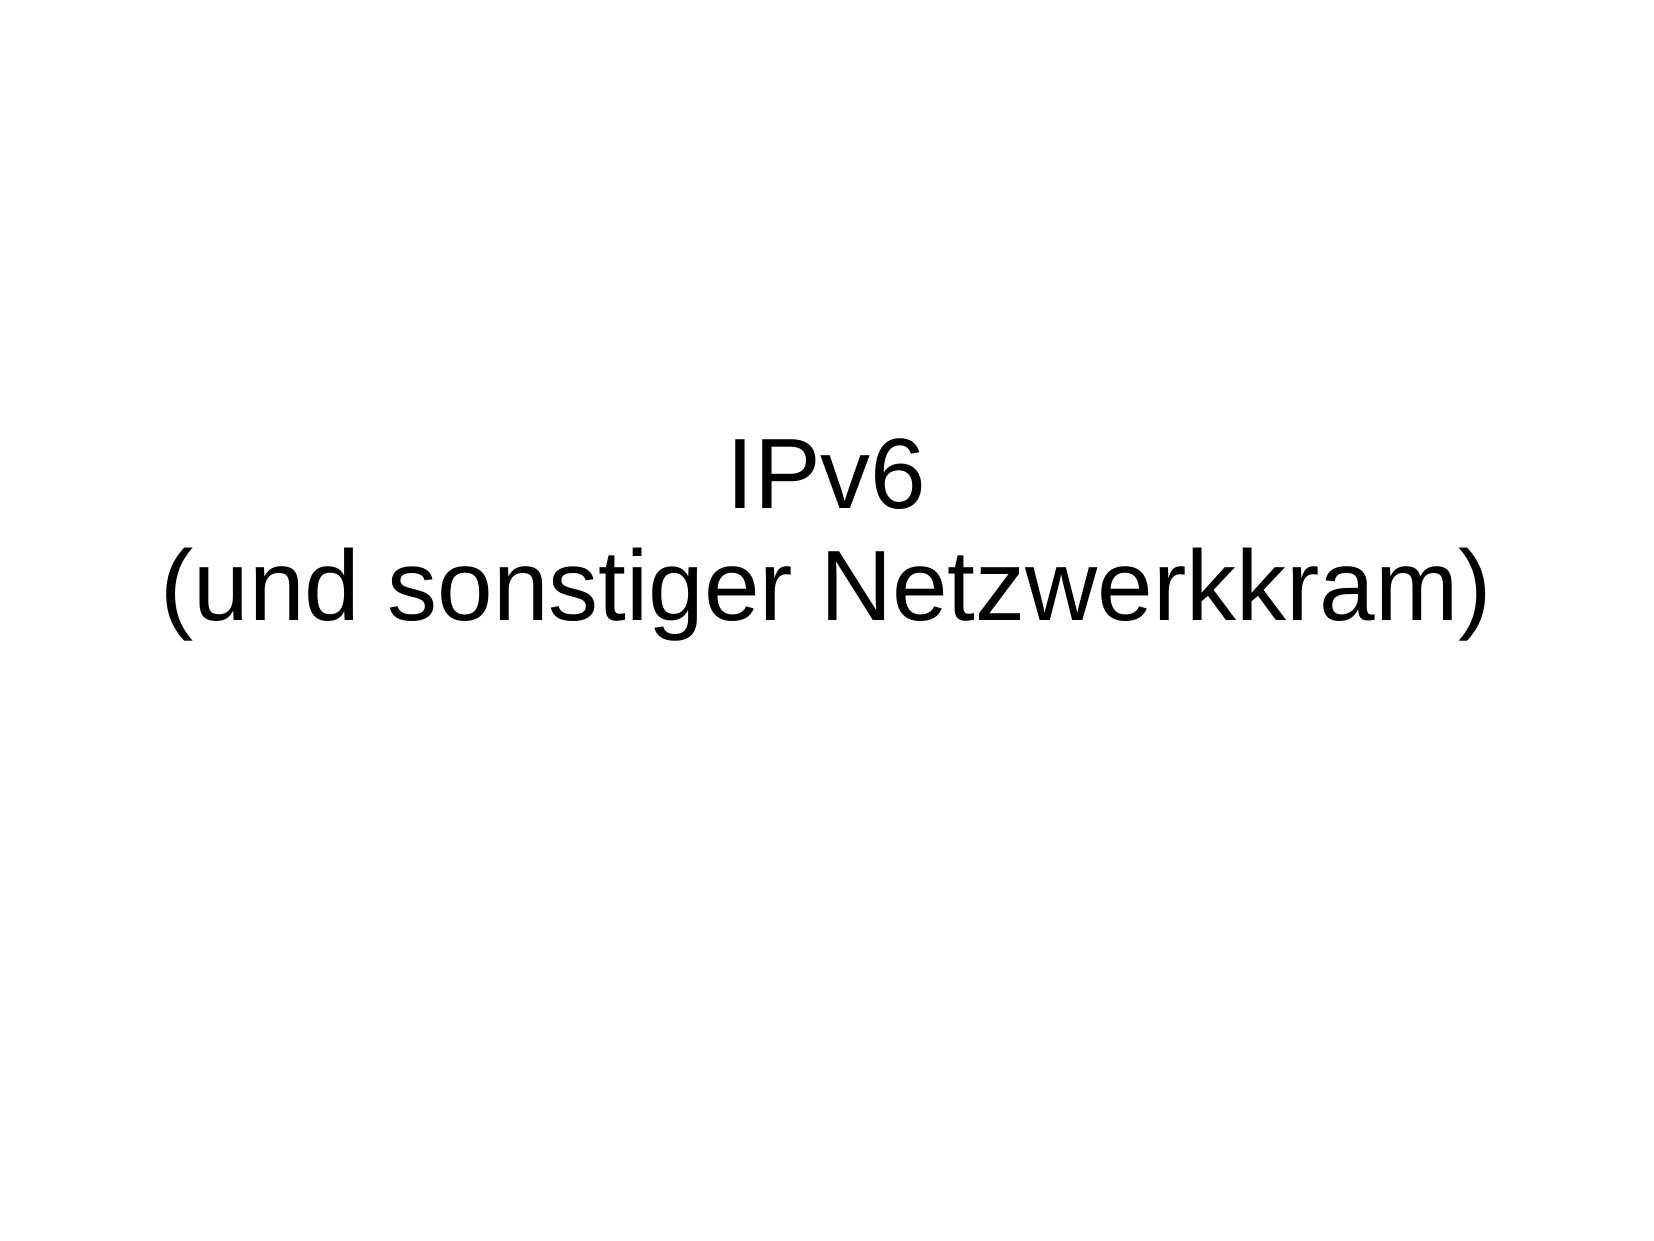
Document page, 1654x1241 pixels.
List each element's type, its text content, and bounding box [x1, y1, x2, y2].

subtitle IPv6 (und sonstiger Netzwerkkram) [82, 49, 1571, 1010]
